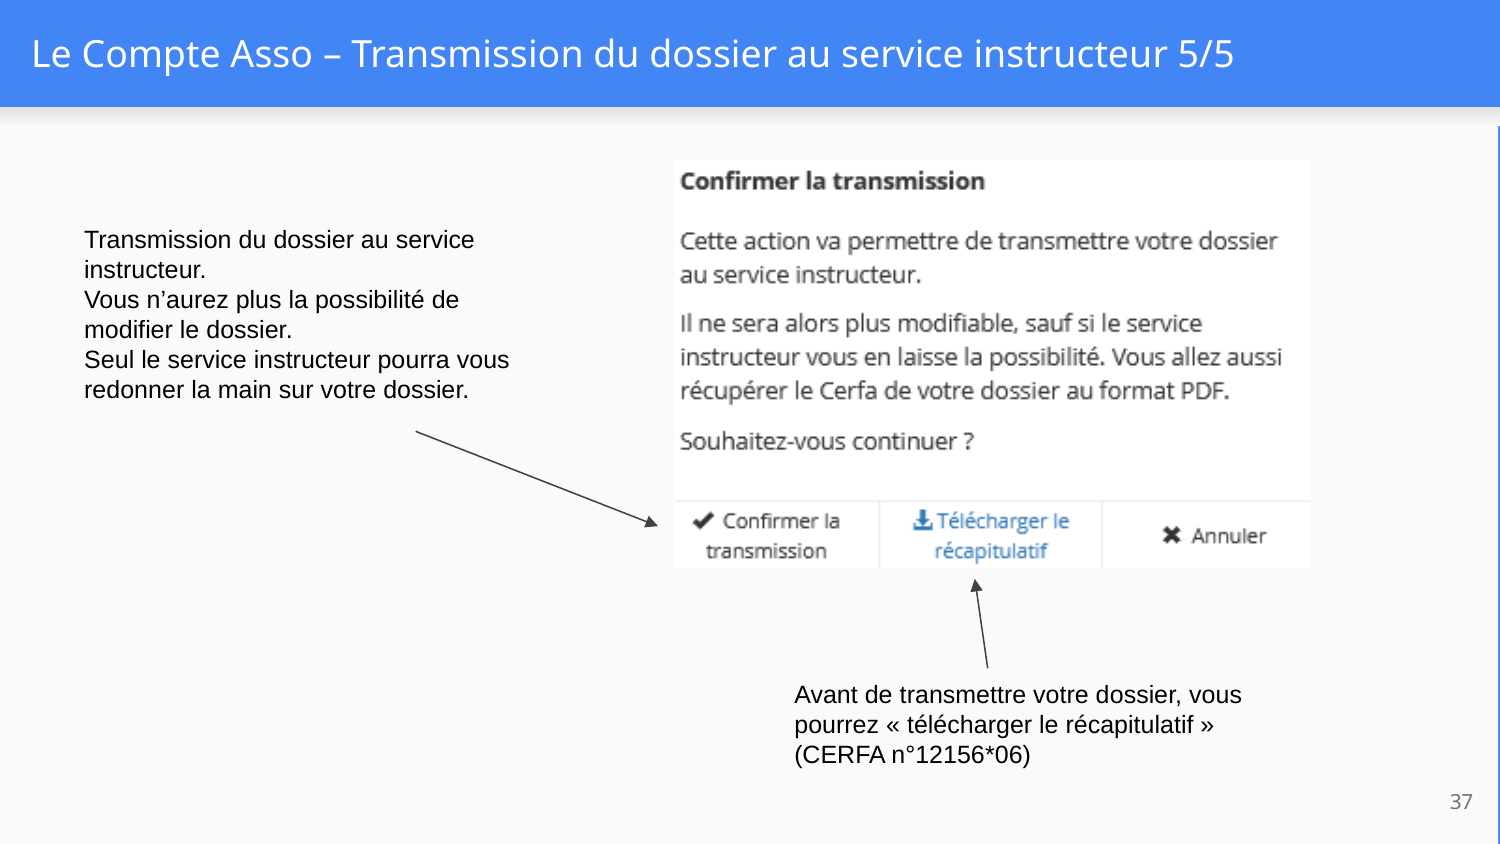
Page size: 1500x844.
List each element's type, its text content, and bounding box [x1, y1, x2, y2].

text_box Avant de transmettre votre dossier, vous pourrez « télécharger le récapitulatif » (CERFA n°12156*06) [779, 663, 1266, 844]
title Le Compte Asso – Transmission du dossier au service instructeur 5/5 [16, 2, 1464, 102]
picture [675, 160, 1311, 568]
slide_number <numéro> [1398, 770, 1489, 835]
text_box Transmission du dossier au service instructeur. Vous n’aurez plus la possibilité de modifier le dossier. Seul le service instructeur pourra vous redonner la main sur votre dossier. [69, 208, 556, 433]
